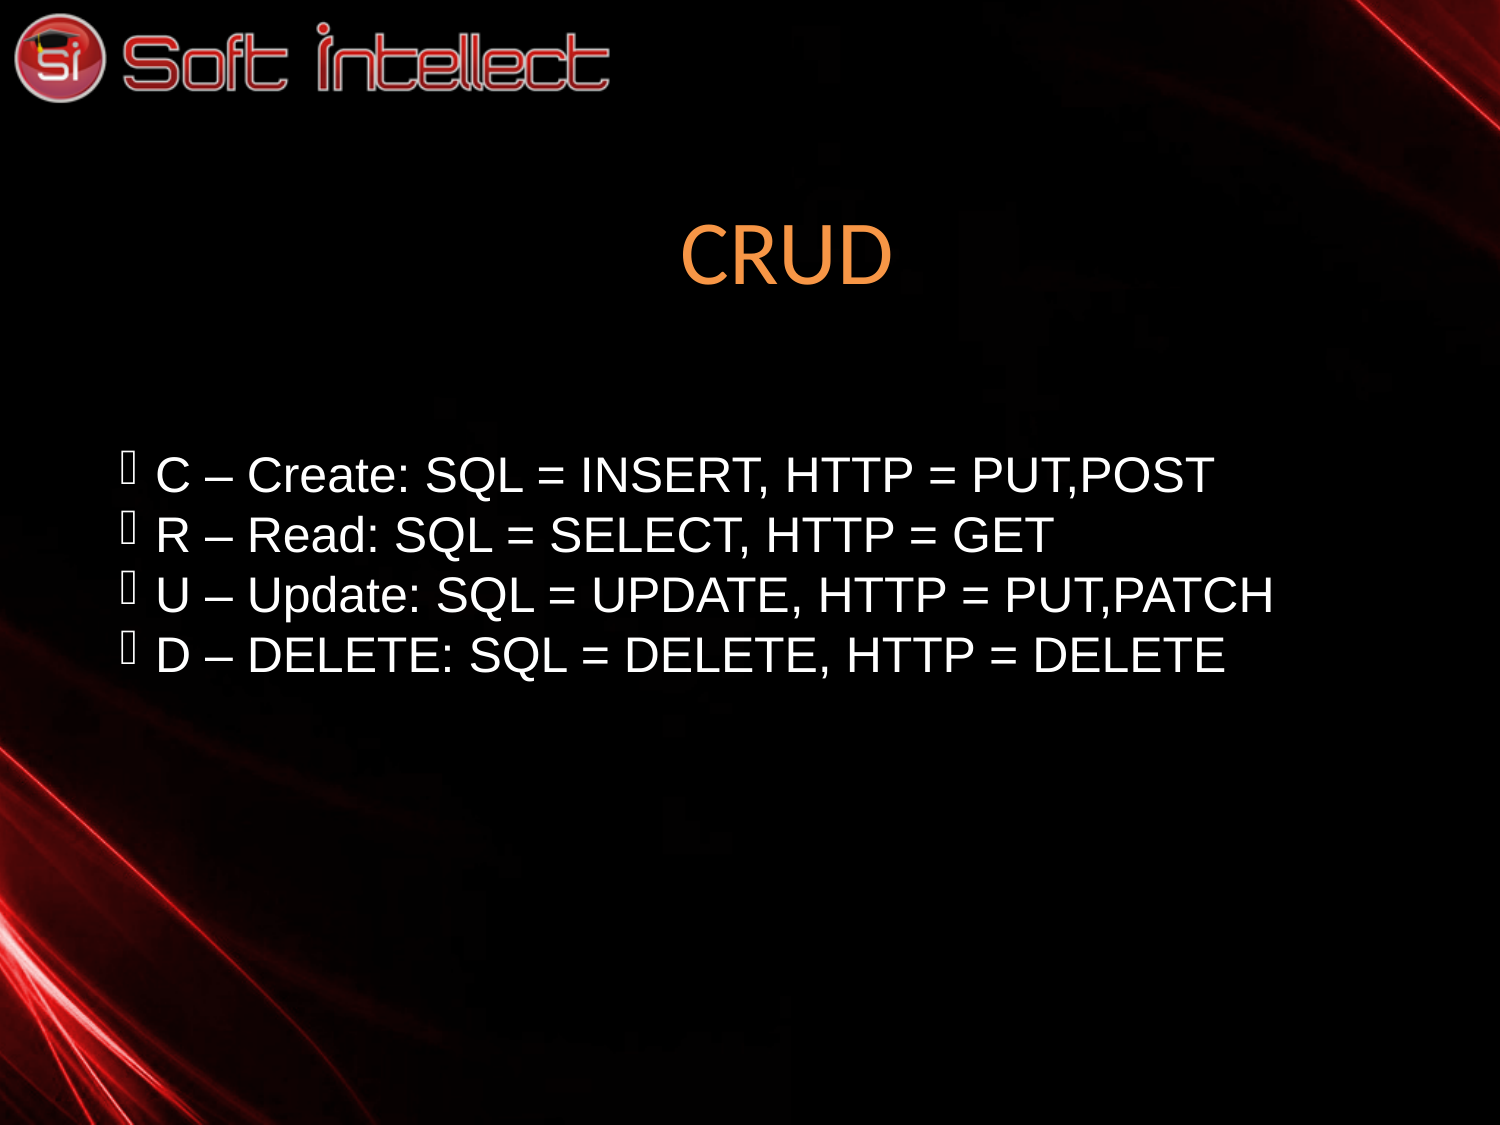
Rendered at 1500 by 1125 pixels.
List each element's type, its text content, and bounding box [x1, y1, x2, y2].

picture [0, 0, 1500, 1125]
text_box CRUD [150, 127, 1425, 368]
text_box C – Create: SQL = INSERT, HTTP = PUT,POST R – Read: SQL = SELECT, HTTP = GET U – Update: SQL = UPDATE, HTTP = PUT,PATCH D – DELETE: SQL = DELETE, HTTP = DELETE [105, 435, 1440, 1125]
